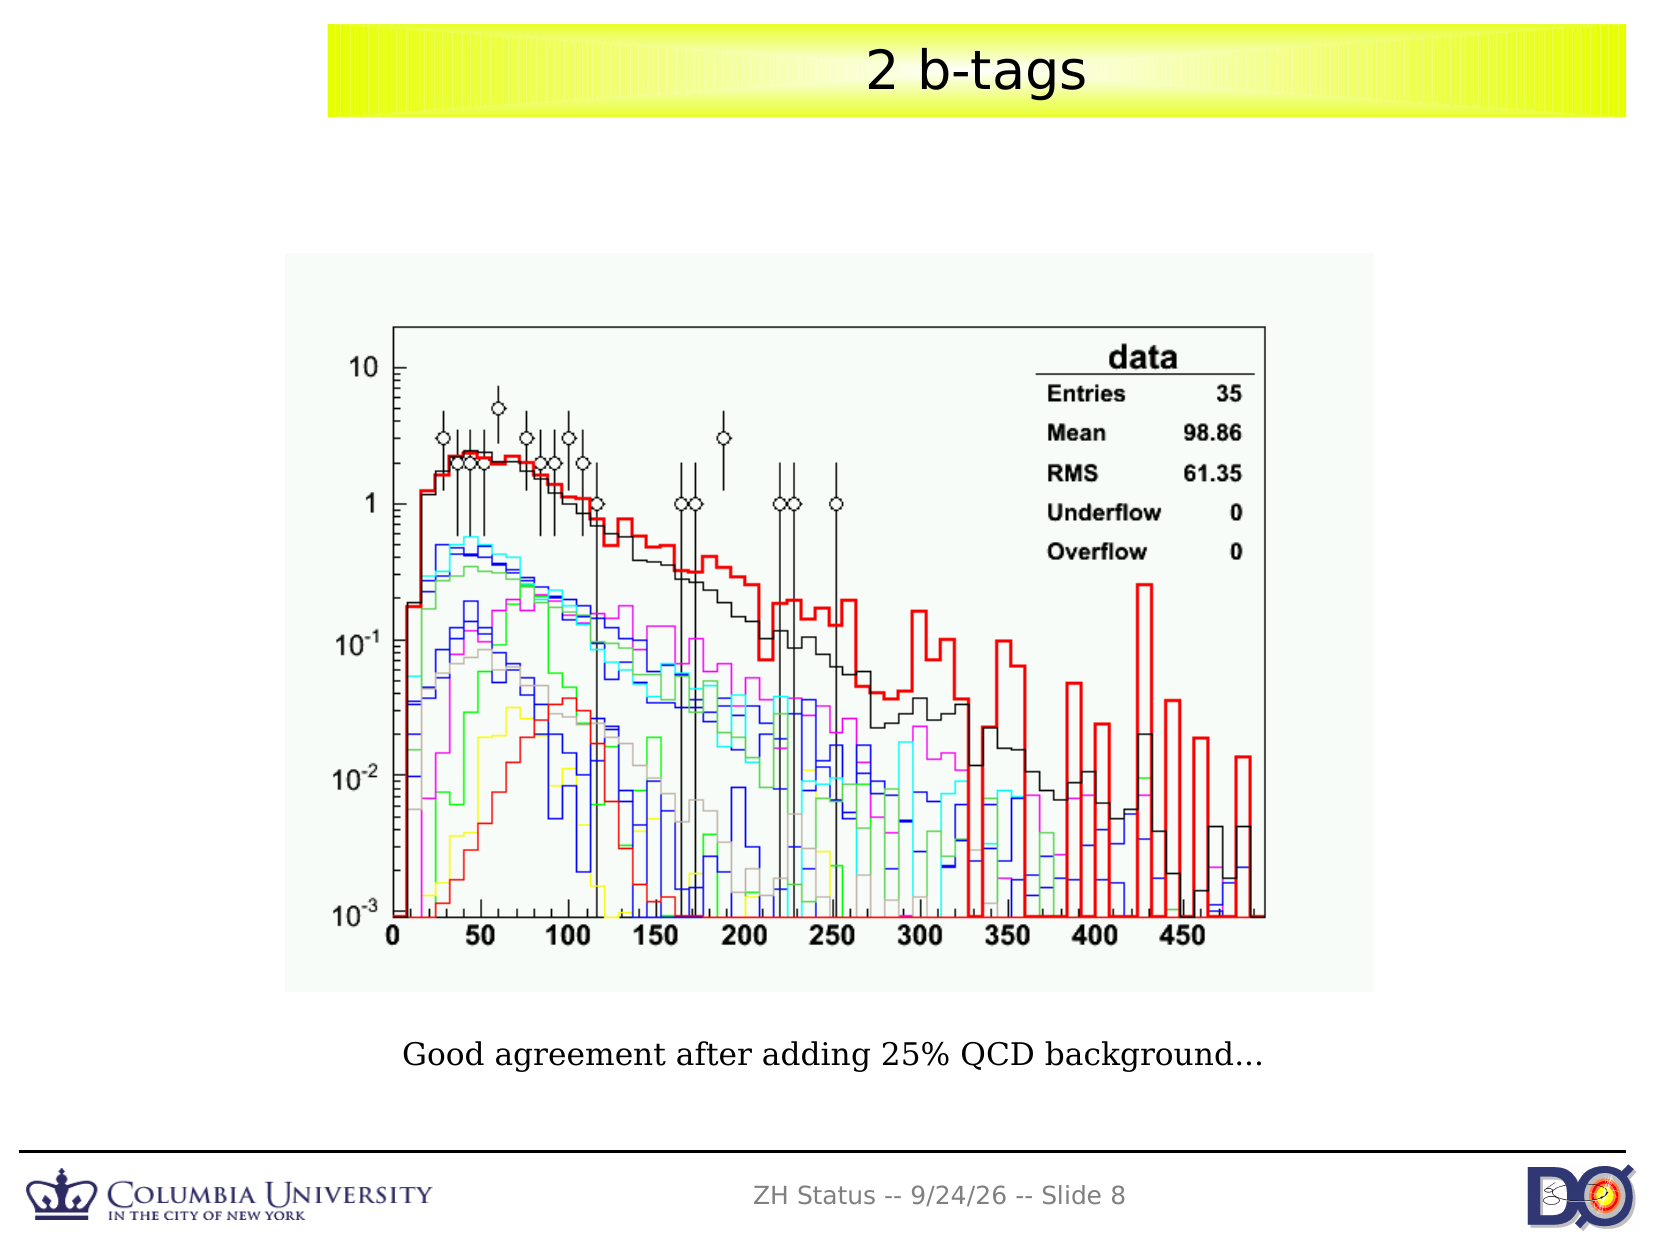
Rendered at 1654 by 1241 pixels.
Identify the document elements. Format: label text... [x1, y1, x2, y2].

text_box Good agreement after adding 25% QCD background... [402, 1036, 1266, 1073]
picture [1521, 1163, 1639, 1233]
picture [285, 253, 1374, 992]
picture [26, 1168, 433, 1220]
title 2 b-tags [327, 24, 1627, 118]
